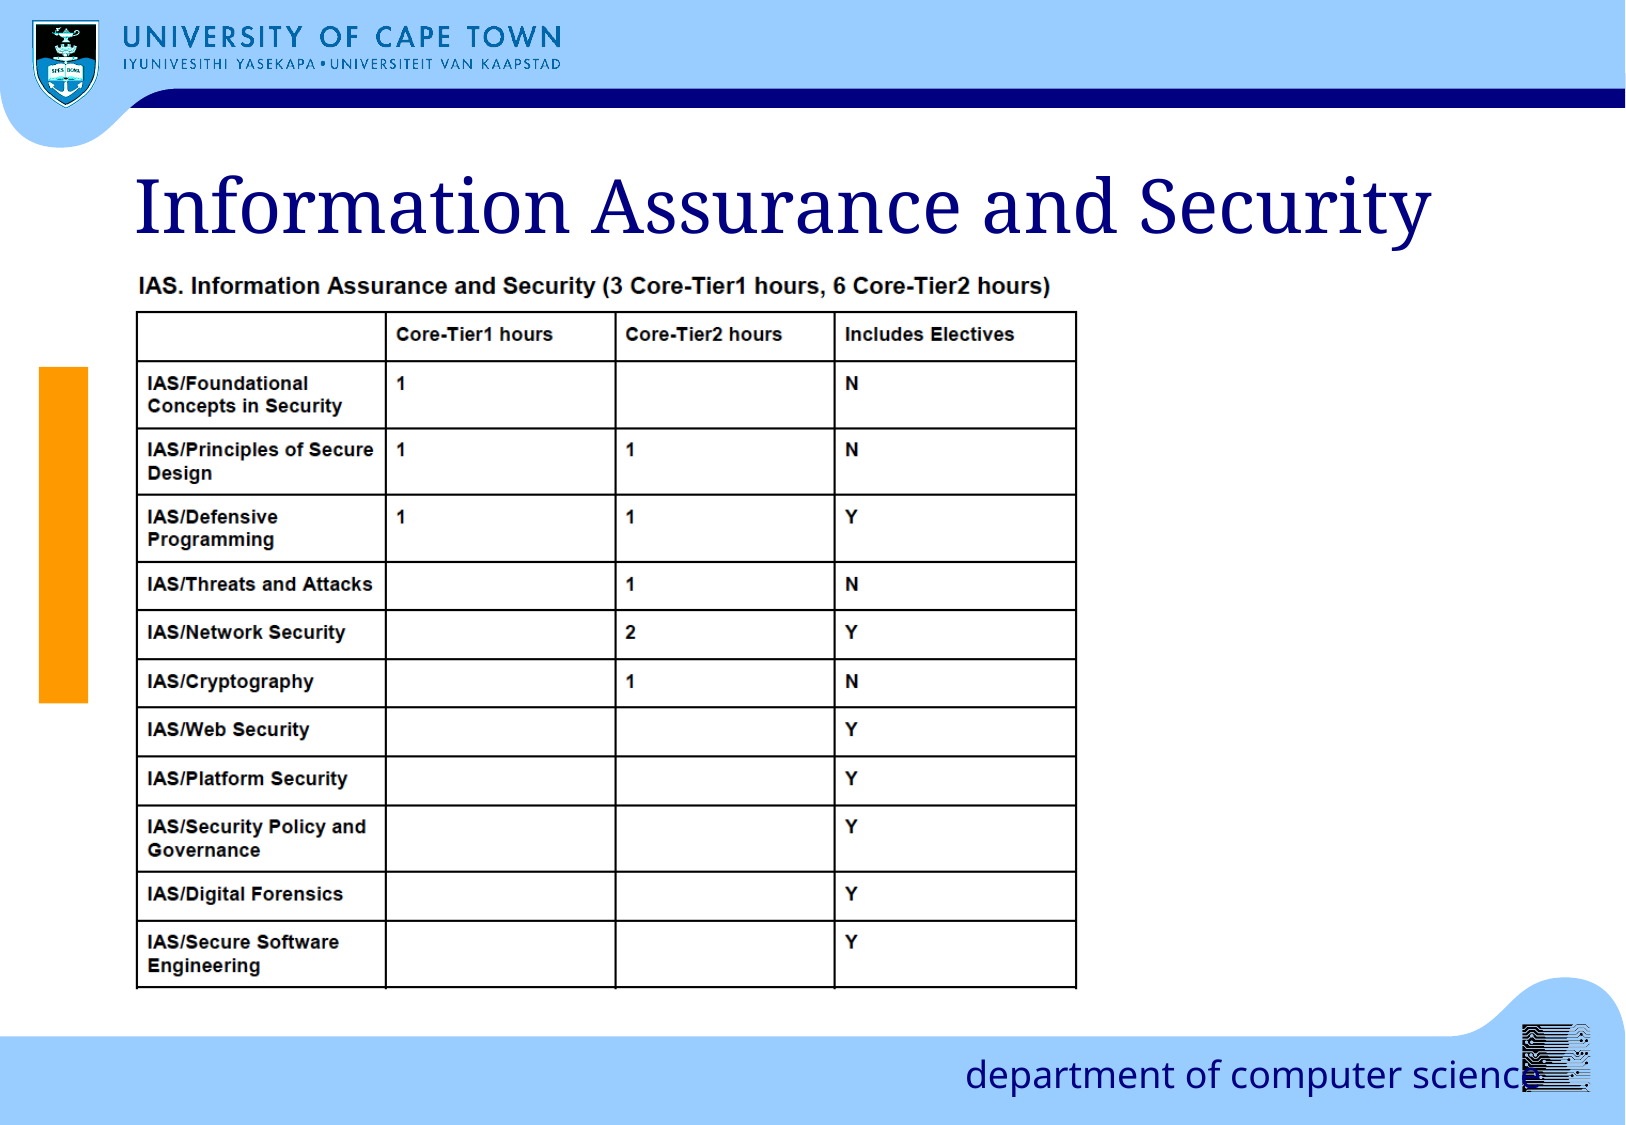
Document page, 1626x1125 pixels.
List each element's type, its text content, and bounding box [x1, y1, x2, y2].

picture [32, 20, 100, 109]
picture [1522, 1024, 1591, 1092]
picture [1526, 1070, 1536, 1076]
text_box [38, 366, 89, 704]
picture [122, 264, 1090, 1001]
title Information Assurance and Security [134, 140, 1571, 268]
picture [120, 23, 563, 71]
